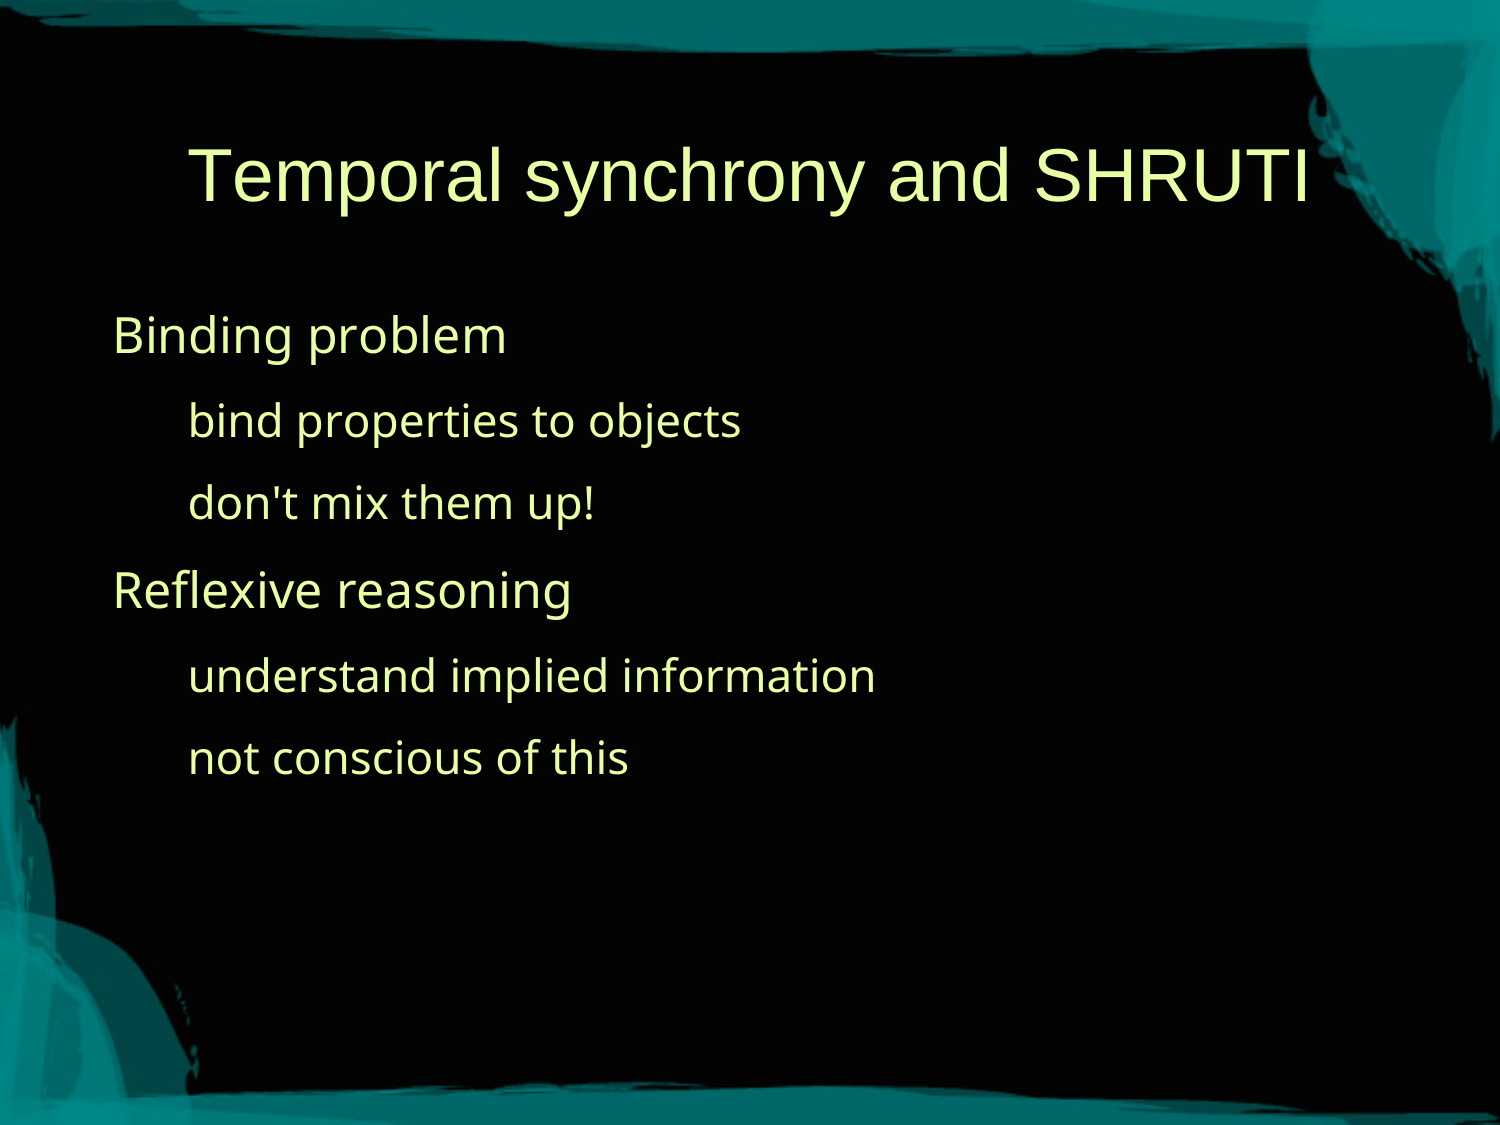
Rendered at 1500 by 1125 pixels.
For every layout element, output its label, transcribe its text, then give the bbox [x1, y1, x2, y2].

list Binding problem bind properties to objects don't mix them up! Reflexive reasoning understand implied information not conscious of this [112, 299, 1388, 986]
title Temporal synchrony and SHRUTI [112, 94, 1388, 256]
picture [0, 0, 1500, 1125]
